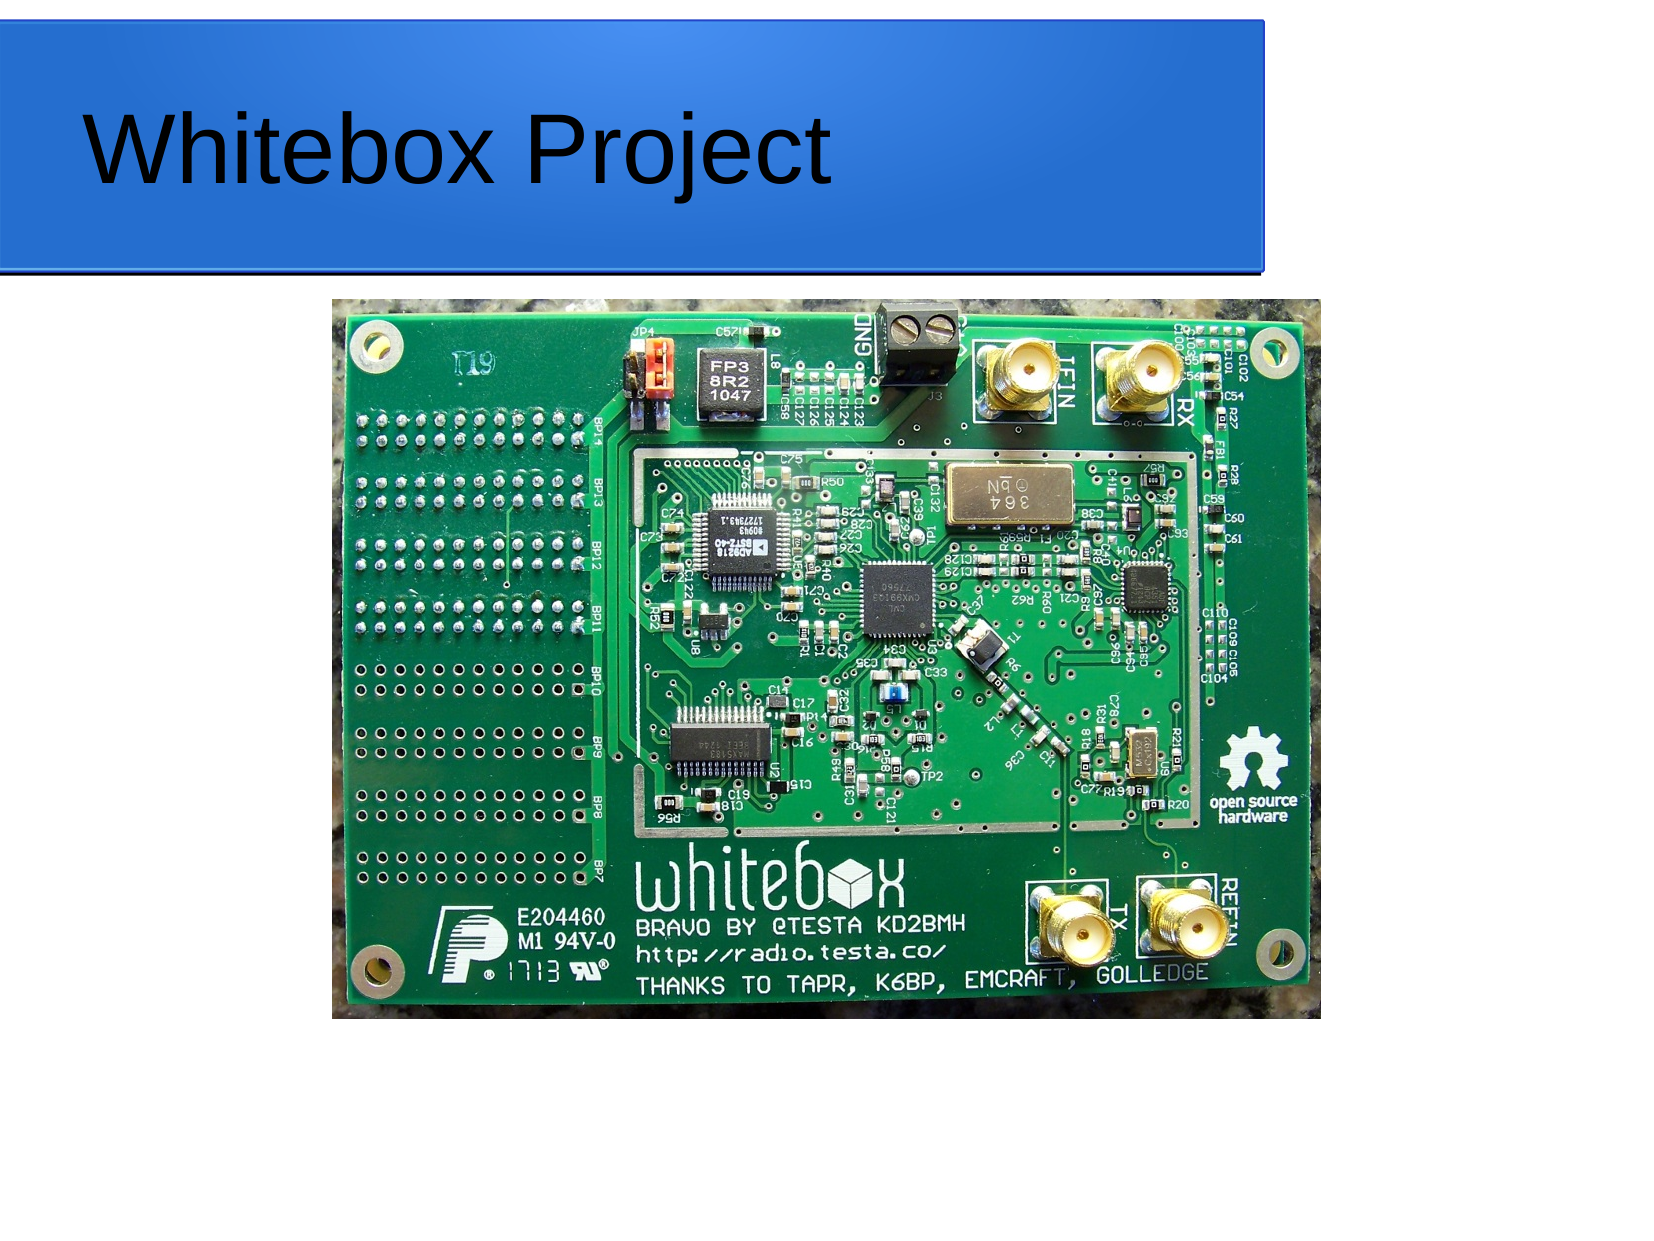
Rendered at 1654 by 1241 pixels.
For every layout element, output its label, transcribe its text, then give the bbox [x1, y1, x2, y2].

title Whitebox Project [82, 47, 1235, 252]
picture [332, 299, 1321, 1019]
